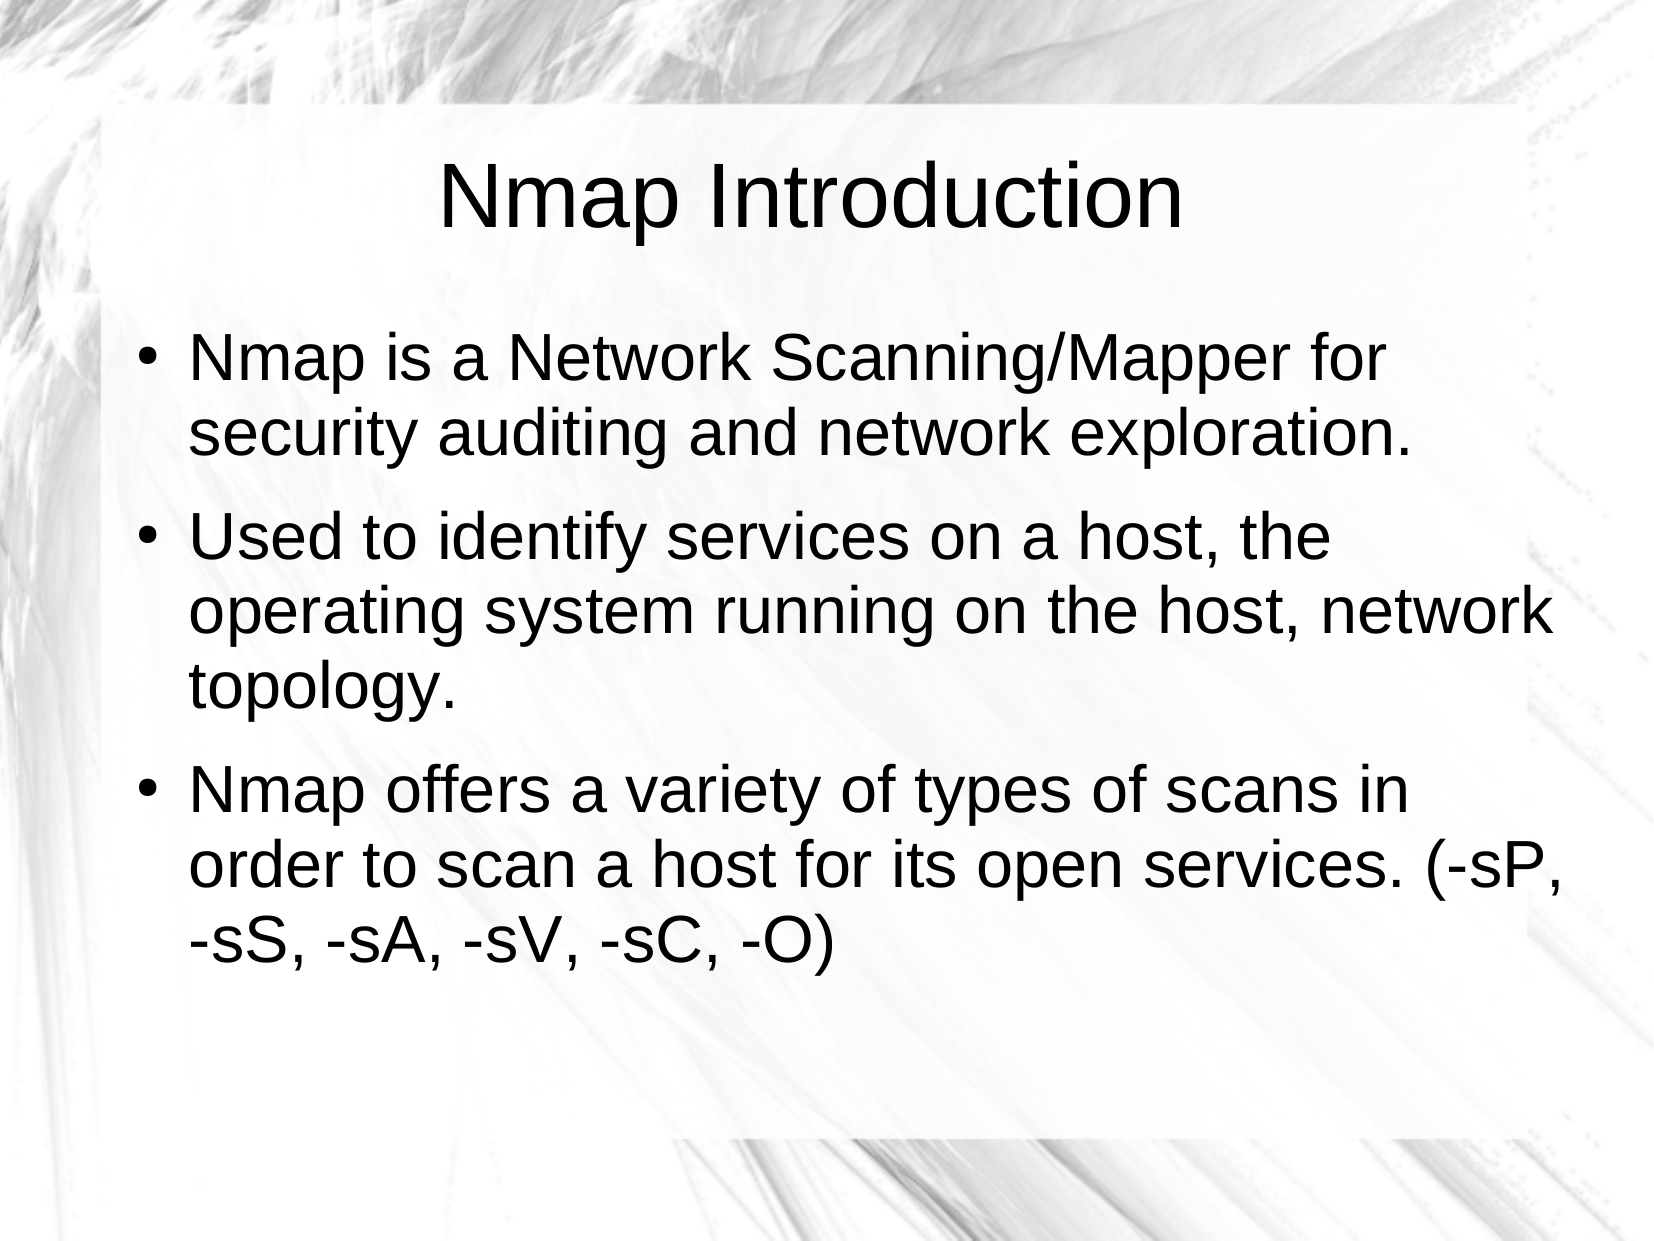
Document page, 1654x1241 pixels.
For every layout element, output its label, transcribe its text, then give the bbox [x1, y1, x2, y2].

picture [0, 0, 1654, 1241]
list Nmap is a Network Scanning/Mapper for security auditing and network exploration. Used to identify services on a host, the operating system running on the host, network topology. Nmap offers a variety of types of scans in order to scan a host for its open services. (-sP, -sS, -sA, -sV, -sC, -O) [118, 319, 1571, 1124]
title Nmap Introduction [118, 112, 1506, 281]
